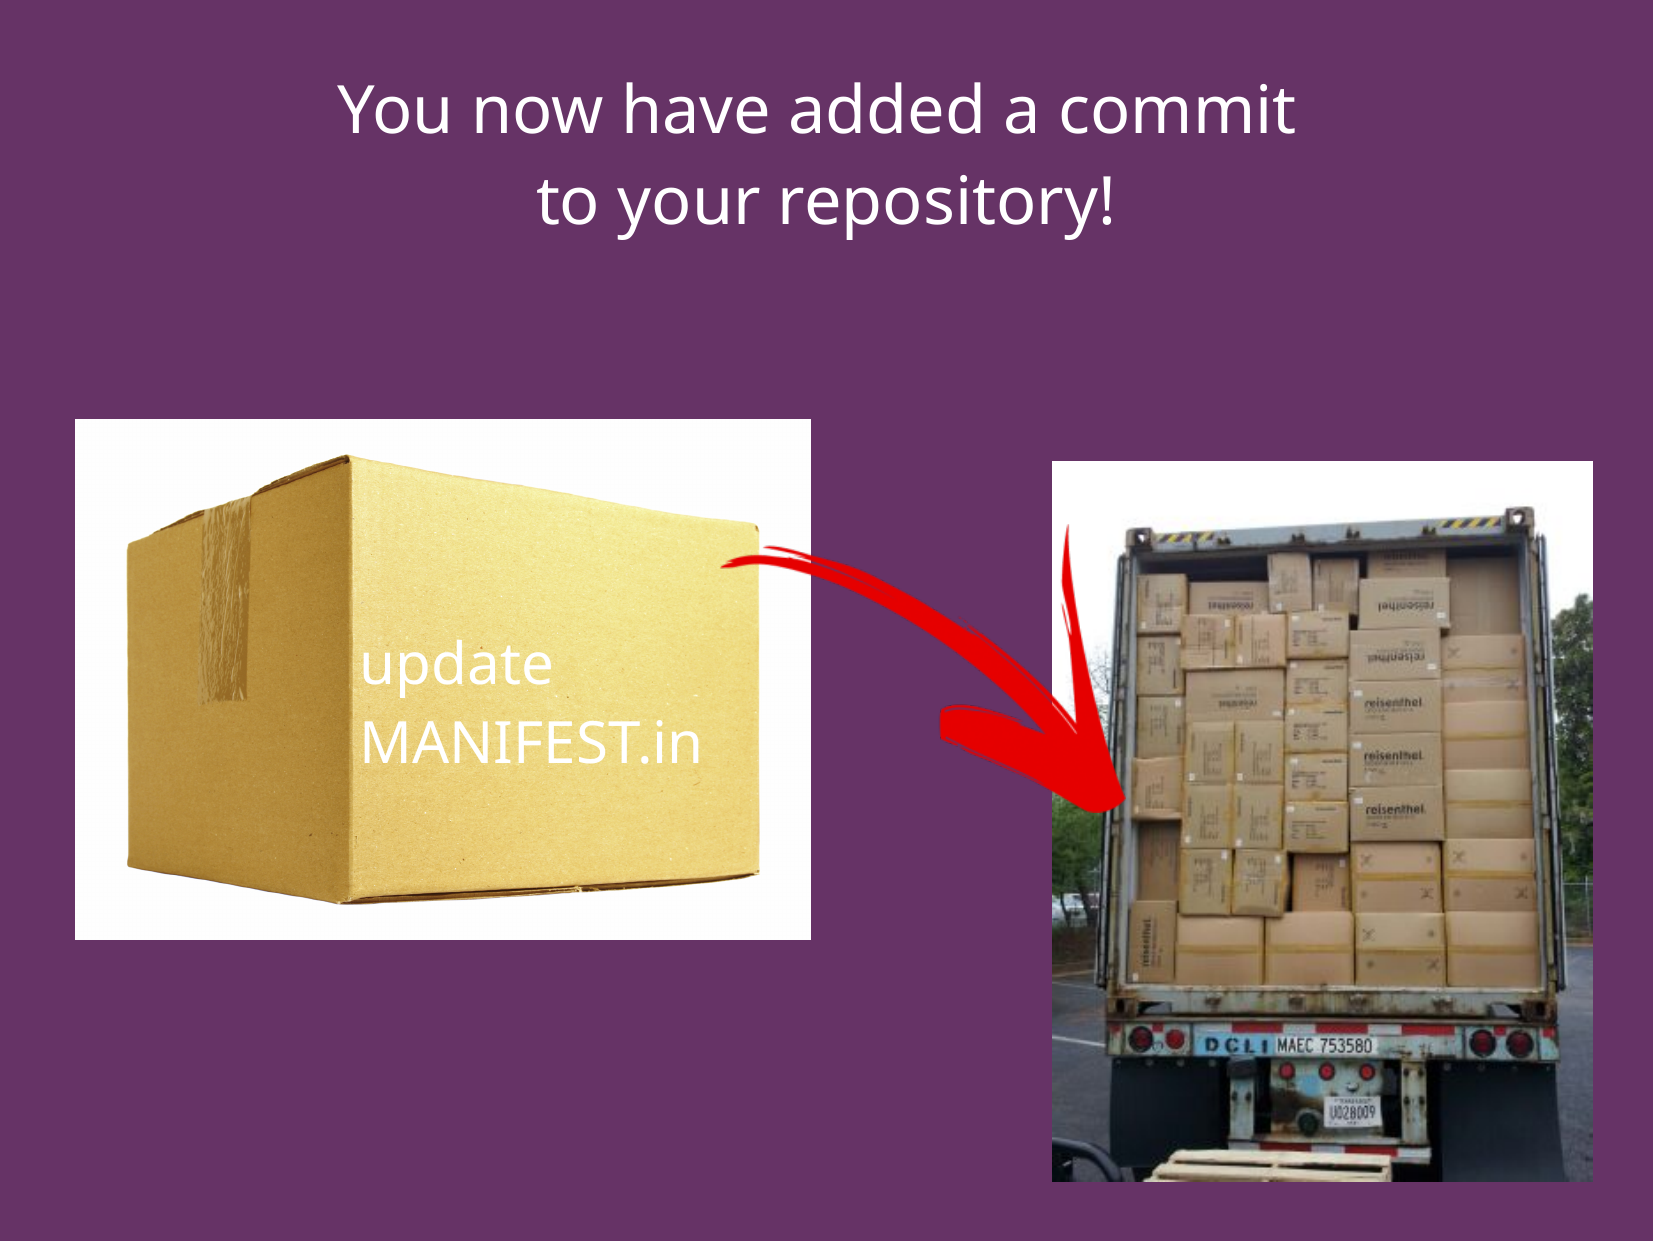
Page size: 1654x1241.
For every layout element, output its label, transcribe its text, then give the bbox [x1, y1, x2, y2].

title You now have added a commit to your repository! [82, 49, 1571, 257]
picture [75, 419, 1593, 1182]
text_box update MANIFEST.in [345, 615, 751, 868]
